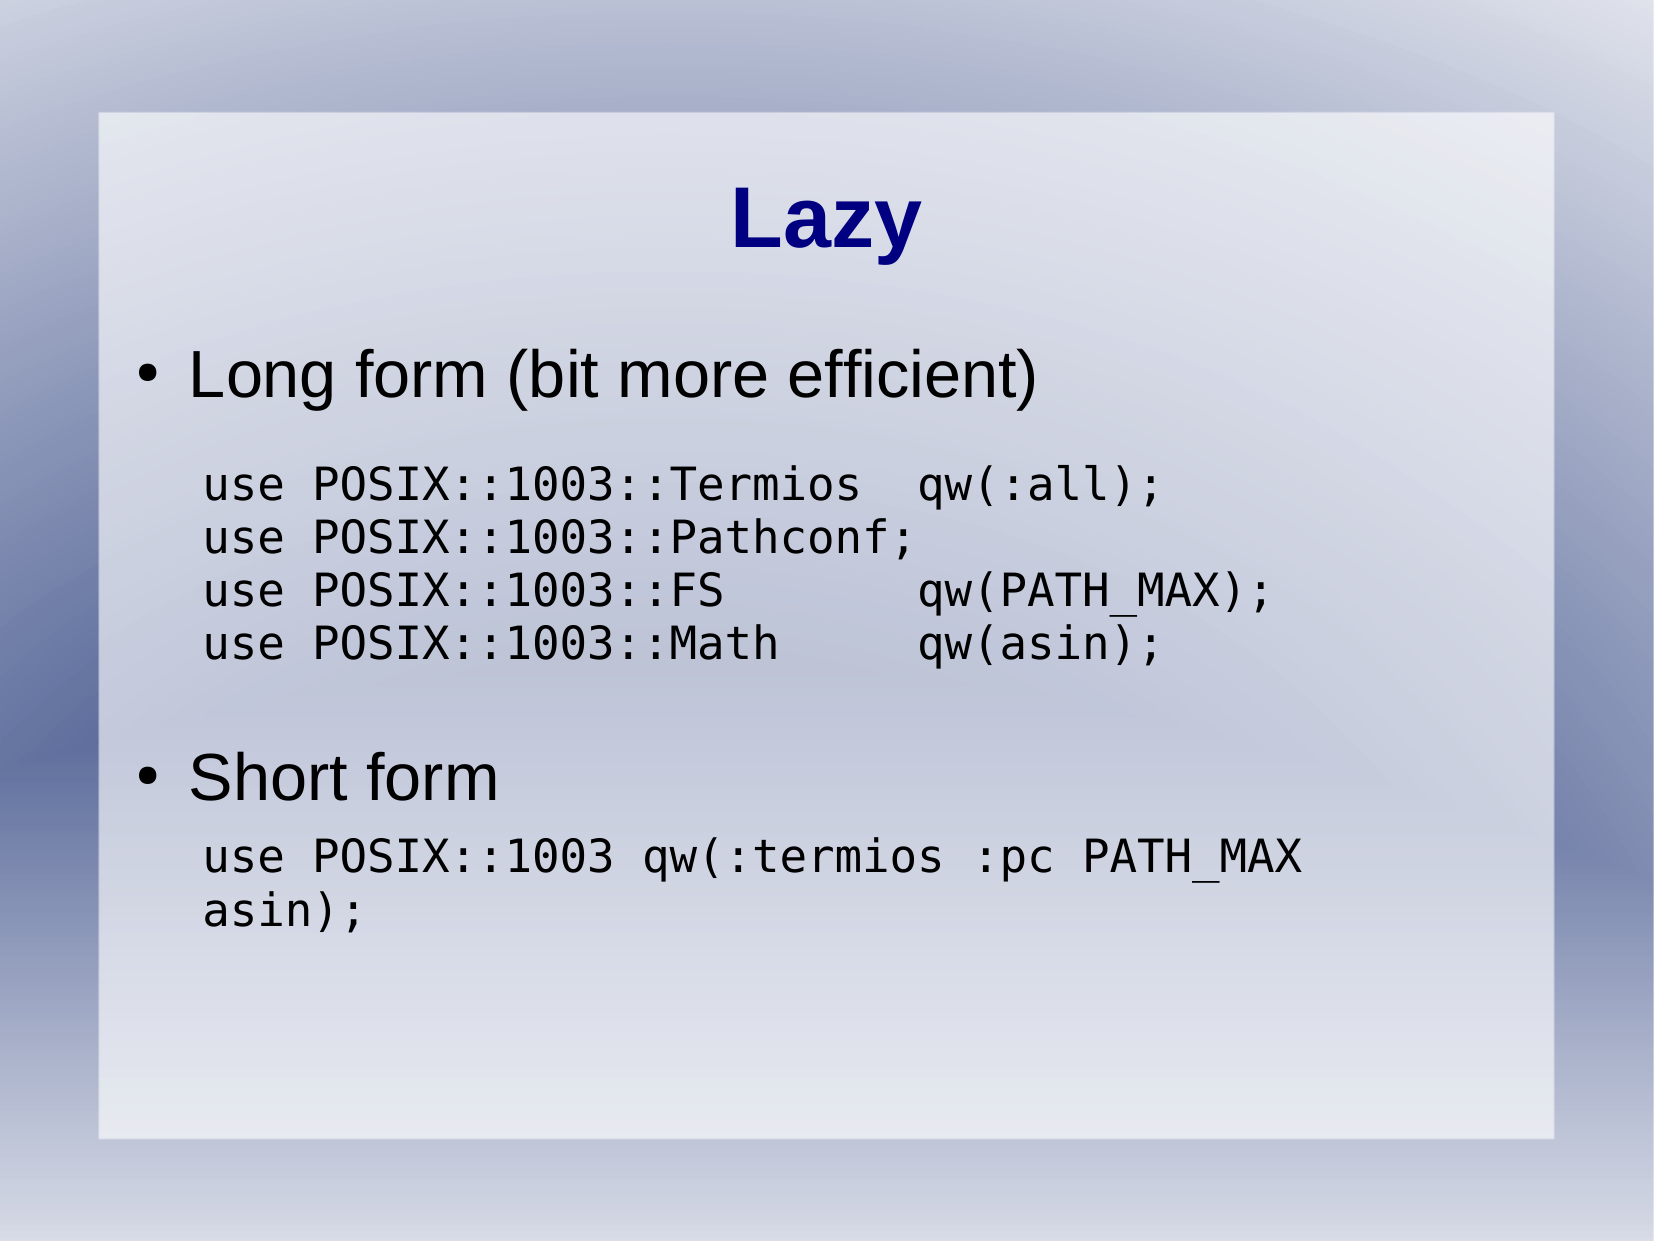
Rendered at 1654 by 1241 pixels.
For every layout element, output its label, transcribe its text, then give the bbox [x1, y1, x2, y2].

picture [0, 0, 1654, 1241]
title Lazy [118, 114, 1536, 322]
list Long form (bit more efficient) Short form [118, 336, 1506, 1156]
